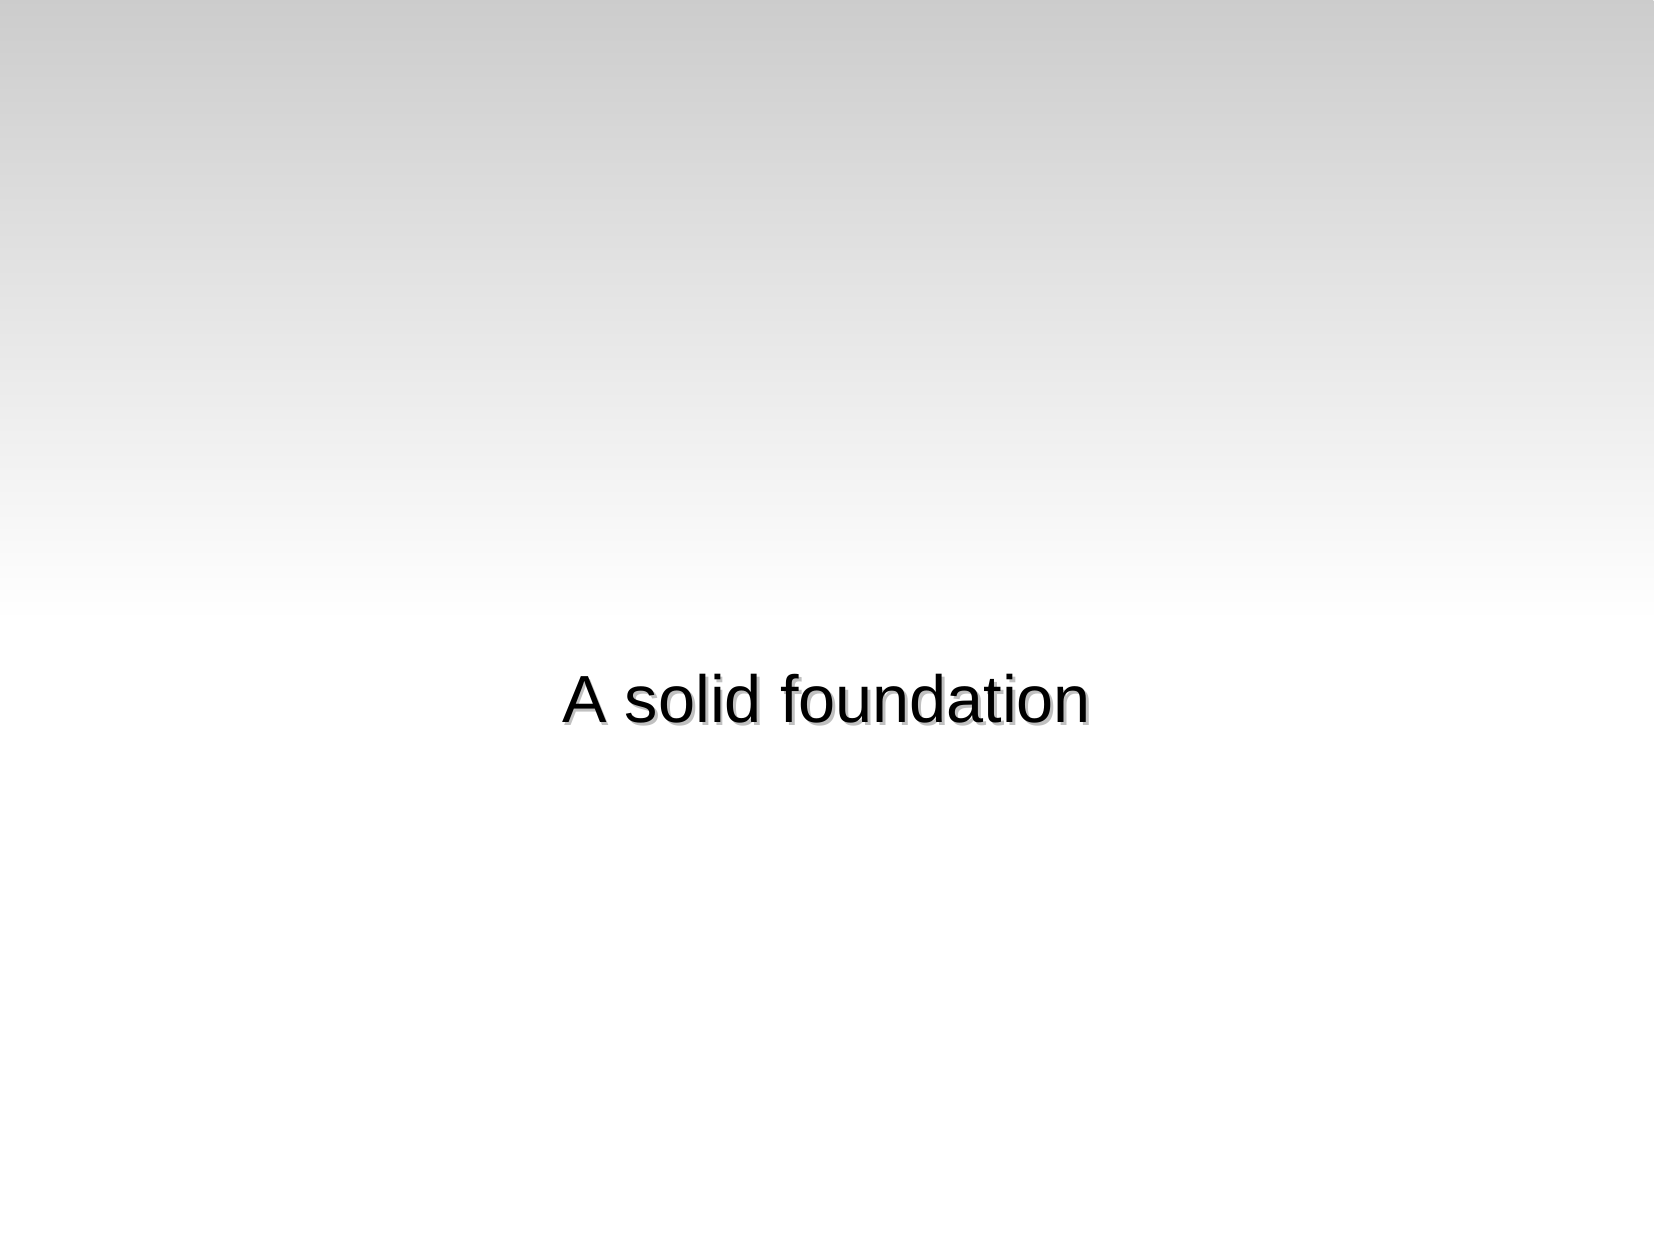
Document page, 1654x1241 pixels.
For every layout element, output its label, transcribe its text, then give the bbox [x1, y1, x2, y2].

subtitle A solid foundation [82, 290, 1571, 1109]
